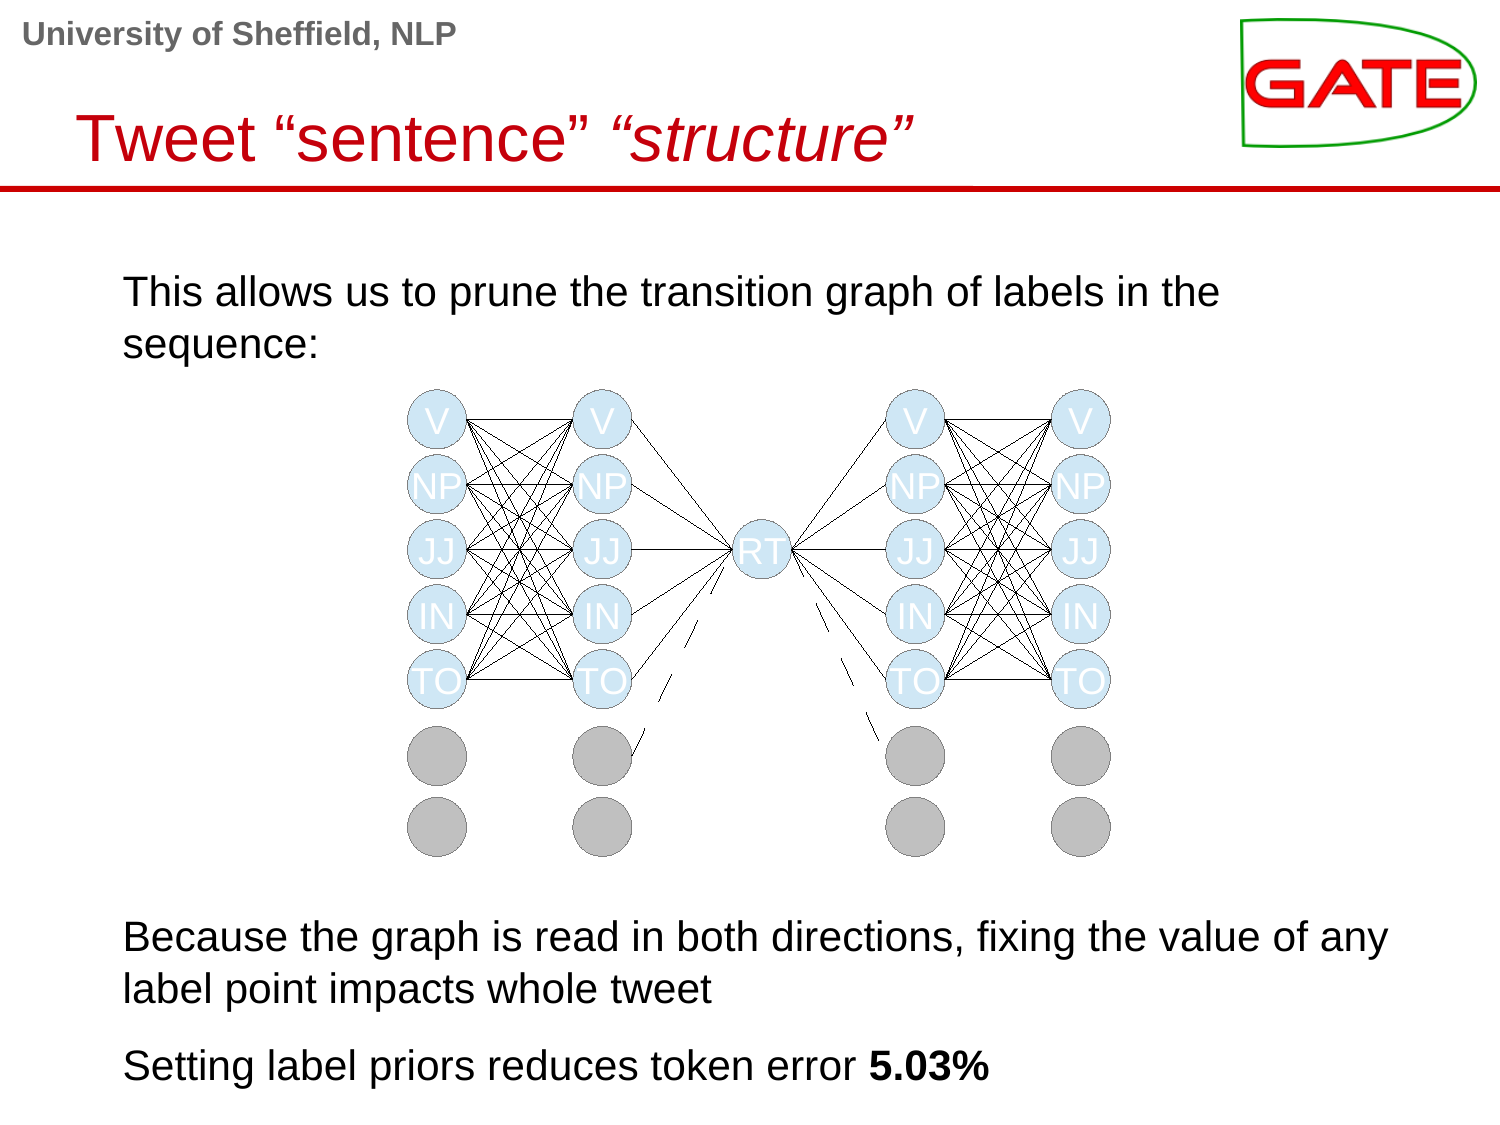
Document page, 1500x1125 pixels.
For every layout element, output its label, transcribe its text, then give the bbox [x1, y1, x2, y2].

text_box [572, 726, 632, 786]
text_box TO [1051, 649, 1111, 709]
picture [1240, 18, 1477, 148]
title Tweet “sentence” “structure” [75, 45, 1425, 232]
text_box RT [732, 519, 792, 579]
text_box TO [572, 649, 632, 709]
text_box IN [407, 584, 467, 644]
text_box [885, 726, 945, 786]
text_box [1051, 726, 1111, 786]
text_box NP [885, 454, 945, 514]
text_box NP [1051, 454, 1111, 514]
text_box JJ [407, 519, 467, 579]
text_box [407, 726, 467, 786]
text_box JJ [885, 519, 945, 579]
text_box V [572, 389, 632, 449]
text_box V [1051, 389, 1111, 449]
text_box JJ [1051, 519, 1111, 579]
text_box V [407, 389, 467, 449]
text_box TO [407, 649, 467, 709]
text_box NP [572, 454, 632, 514]
text_box TO [885, 649, 945, 709]
text_box IN [885, 584, 945, 644]
text_box NP [407, 454, 467, 514]
text_box V [885, 389, 945, 449]
list This allows us to prune the transition graph of labels in the sequence: Because the graph is read in both directions, fixing the value of any label point impacts whole tweet Setting label priors reduces token error 5.03% [75, 263, 1425, 1099]
text_box JJ [572, 519, 632, 579]
text_box IN [1051, 584, 1111, 644]
text_box IN [572, 584, 632, 644]
